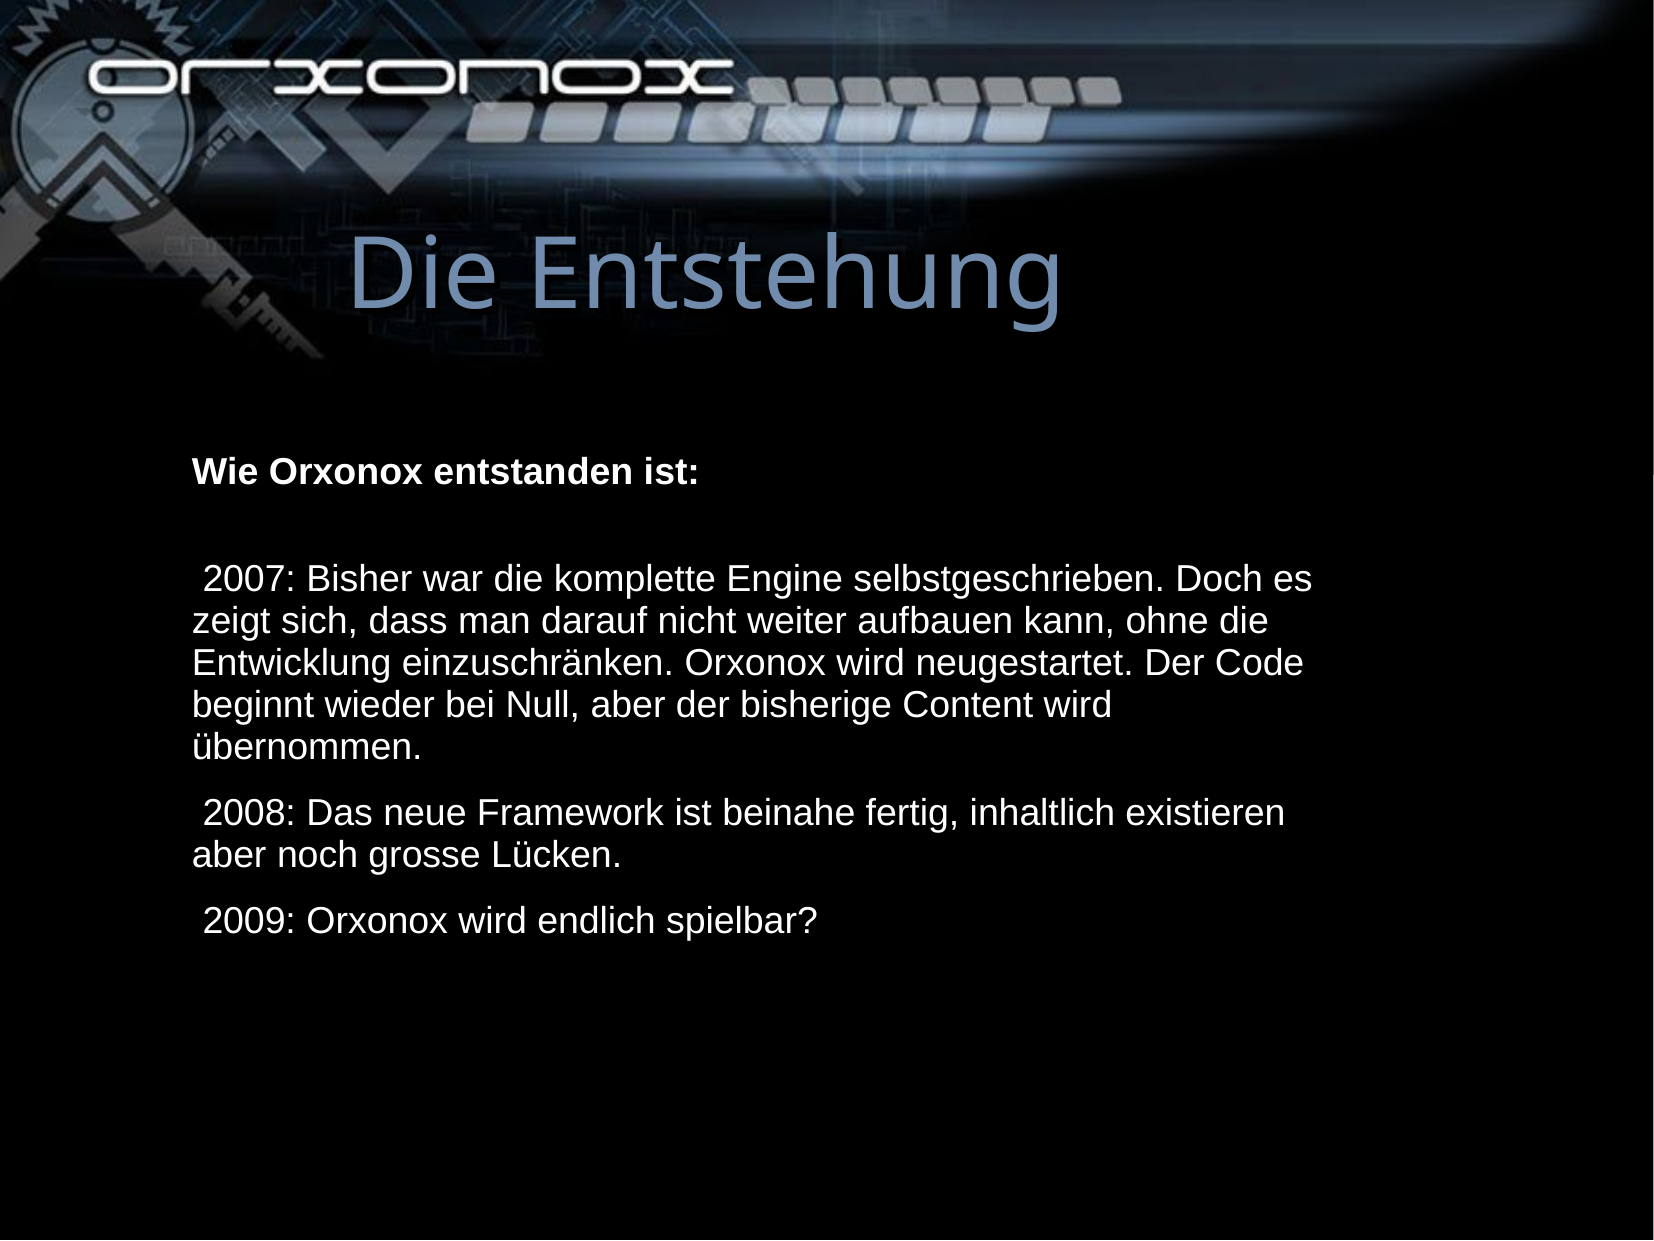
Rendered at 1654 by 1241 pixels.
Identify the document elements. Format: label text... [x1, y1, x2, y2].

text_box Die Entstehung [330, 194, 1306, 344]
picture [0, 0, 1654, 475]
text_box Wie Orxonox entstanden ist: 2007: Bisher war die komplette Engine selbstgeschrieben. Doch es zeigt sich, dass man darauf nicht weiter aufbauen kann, ohne die Entwicklung einzuschränken. Orxonox wird neugestartet. Der Code beginnt wieder bei Null, aber der bisherige Content wird übernommen. 2008: Das neue Framework ist beinahe fertig, inhaltlich existieren aber noch grosse Lücken. 2009: Orxonox wird endlich spielbar? [177, 442, 1329, 951]
